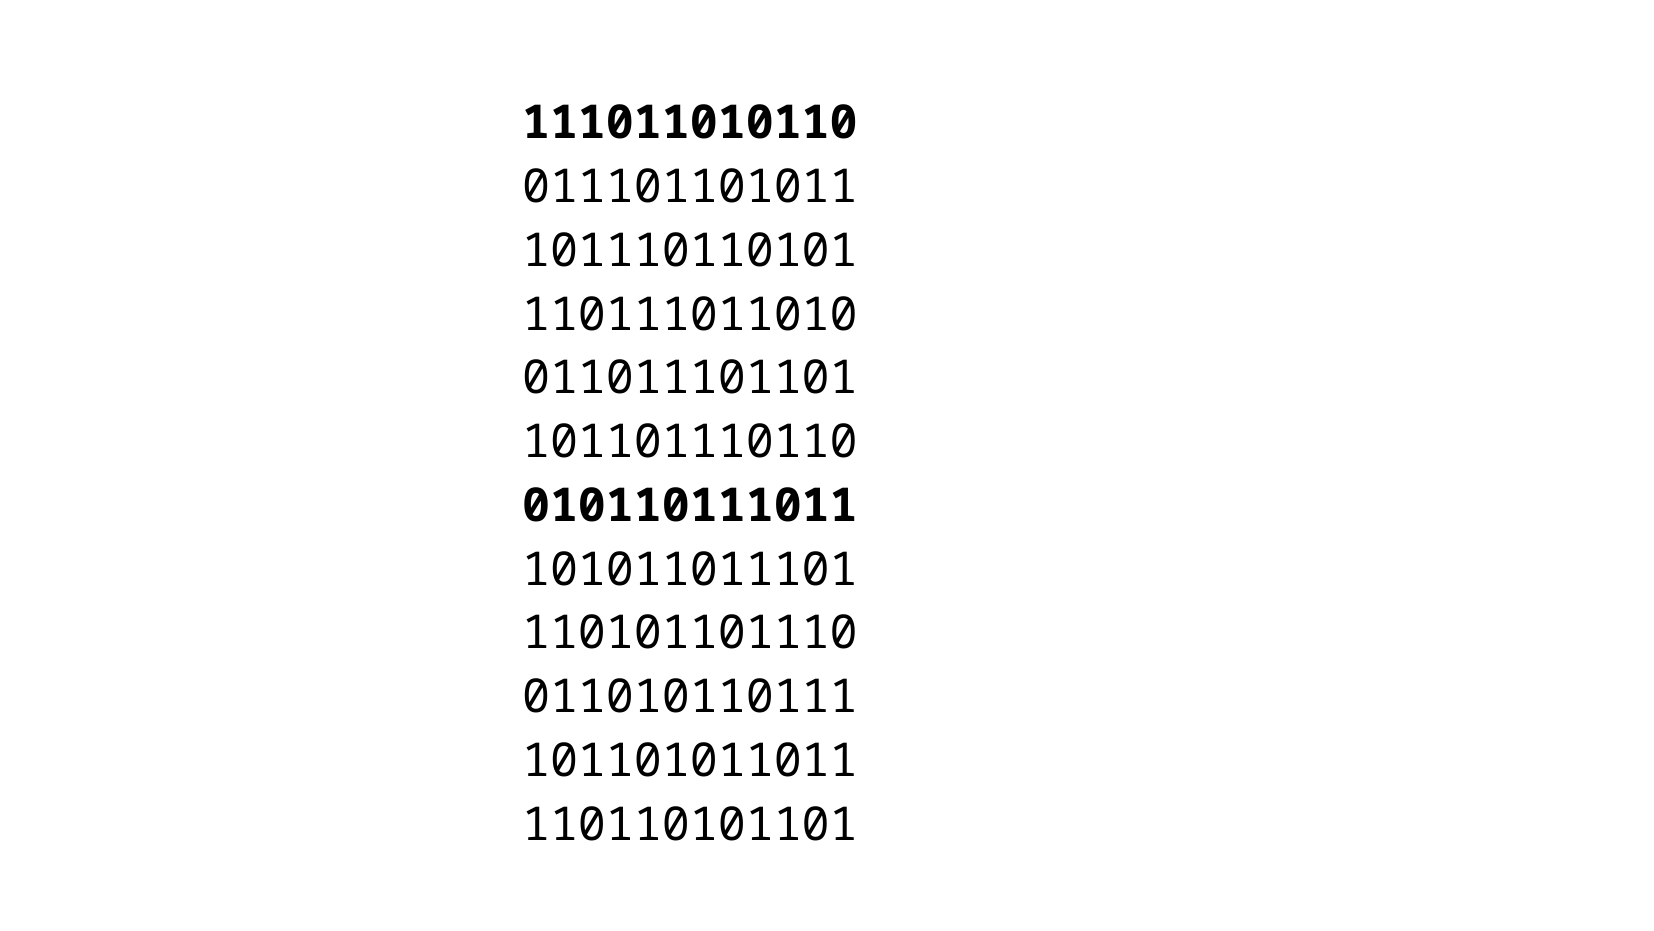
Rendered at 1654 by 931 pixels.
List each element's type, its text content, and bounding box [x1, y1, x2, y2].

list 111011010110 011101101011 101110110101 110111011010 011011101101 101101110110 010110111011 101011011101 110101101110 011010110111 101101011011 110110101101 [472, 88, 1270, 857]
